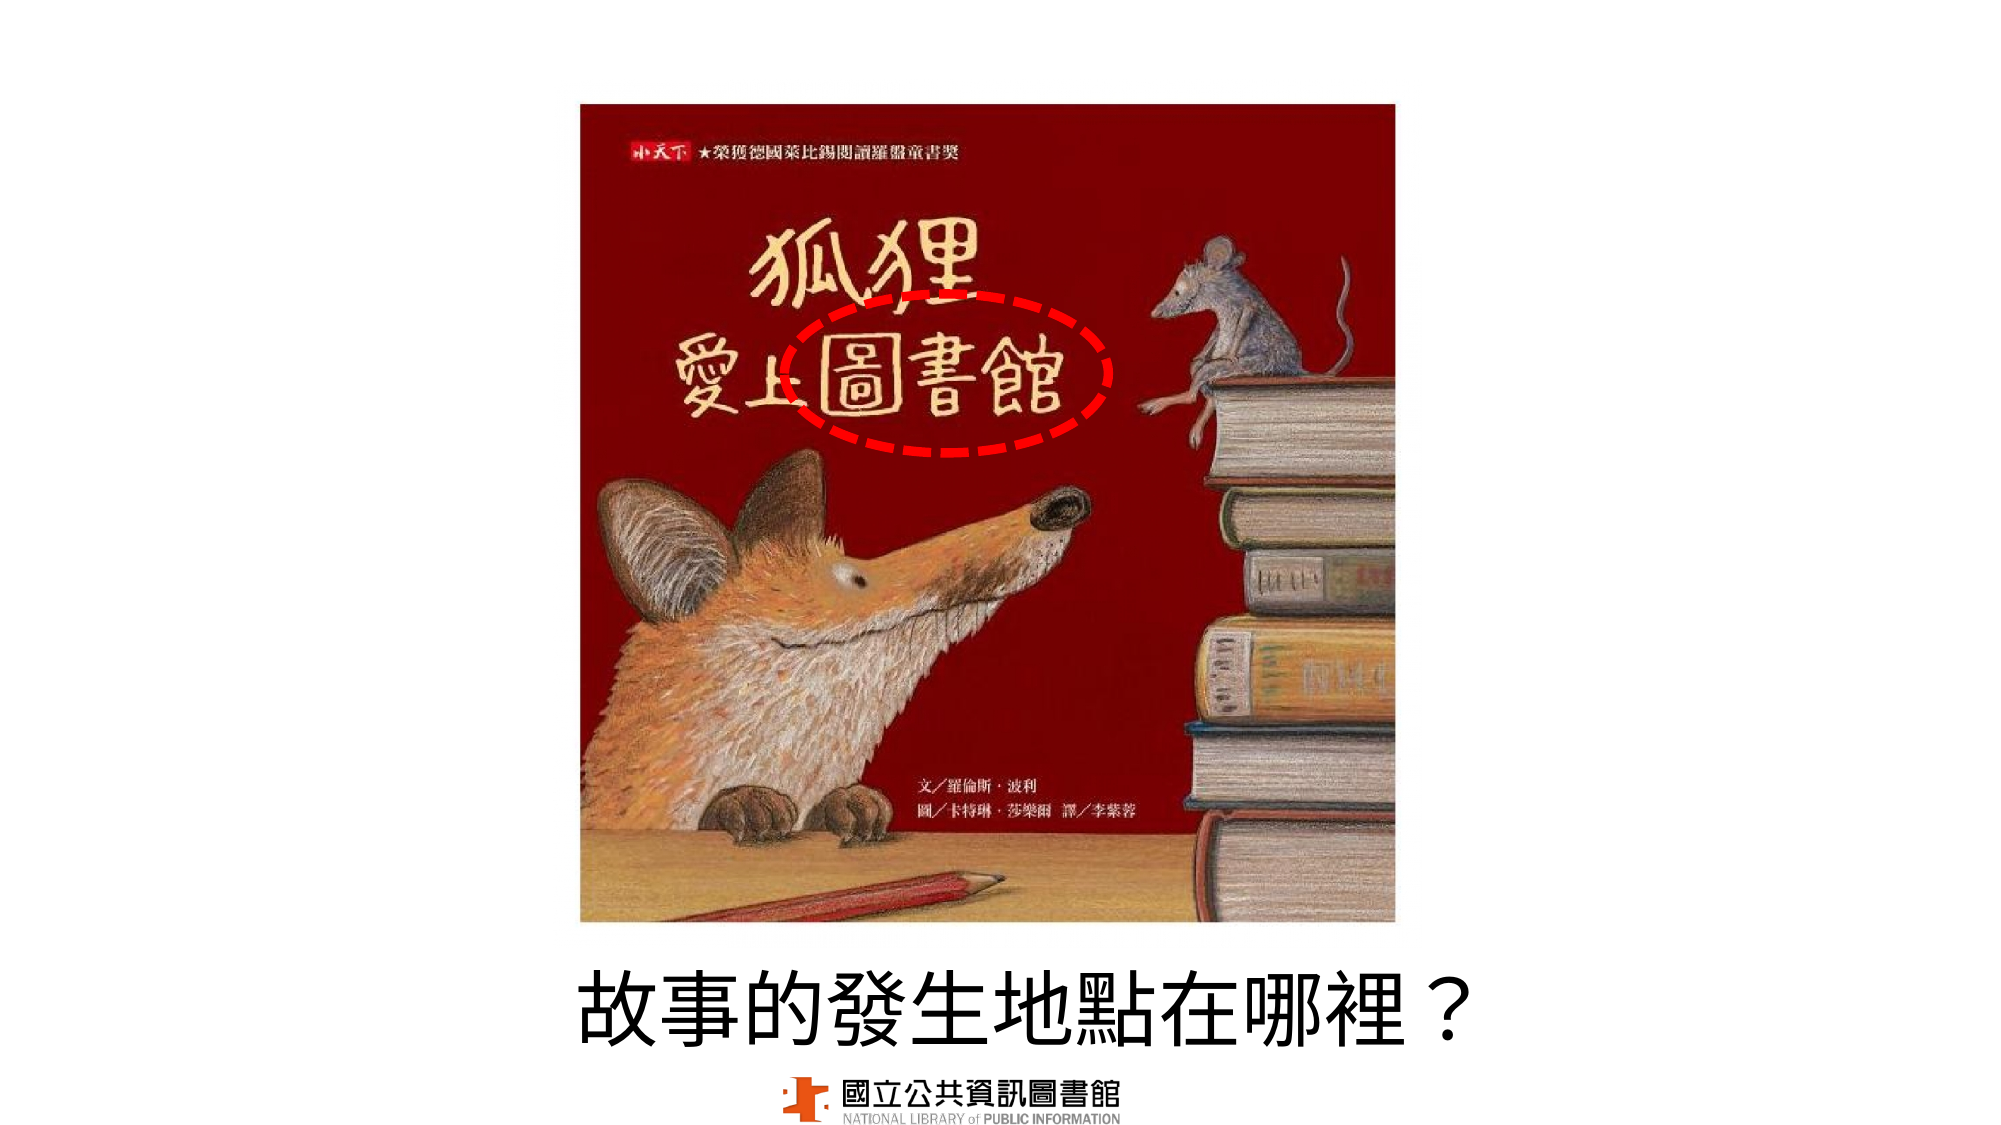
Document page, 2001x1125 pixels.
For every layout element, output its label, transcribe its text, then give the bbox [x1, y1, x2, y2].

picture [553, 79, 1422, 948]
text_box 故事的發生地點在哪裡？ [200, 949, 1866, 1065]
picture [781, 1075, 1121, 1125]
